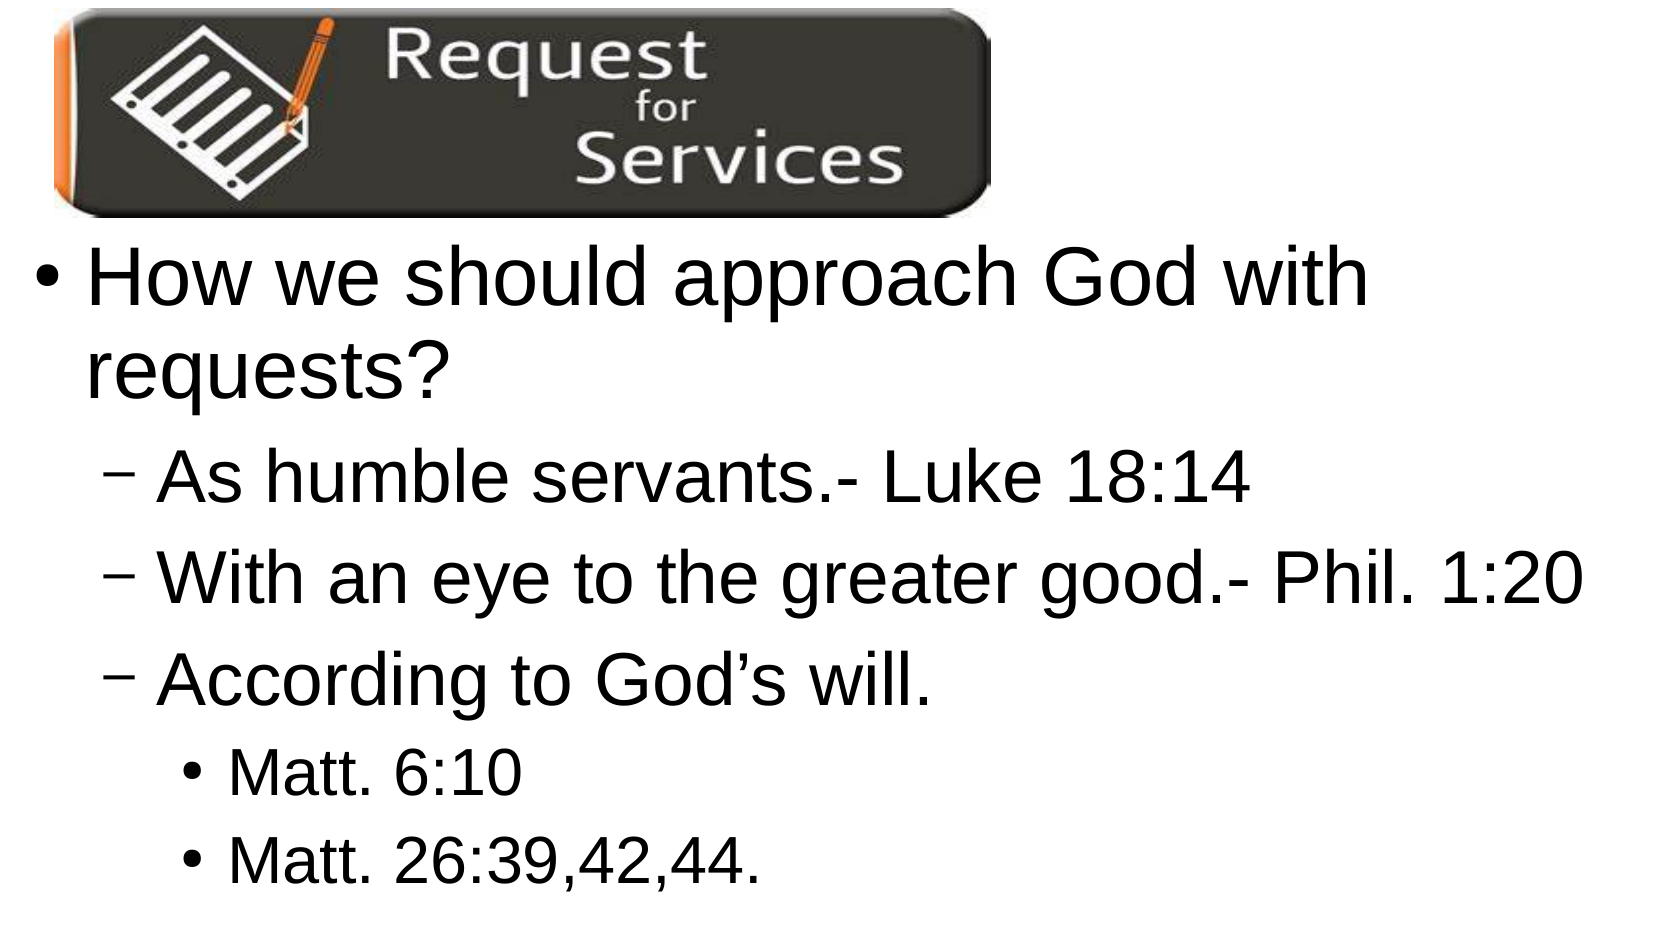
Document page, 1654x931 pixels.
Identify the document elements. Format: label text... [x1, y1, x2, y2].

list How we should approach God with requests? As humble servants.- Luke 18:14 With an eye to the greater good.- Phil. 1:20 According to God’s will. Matt. 6:10 Matt. 26:39,42,44. [15, 230, 1636, 906]
picture [54, 8, 991, 218]
